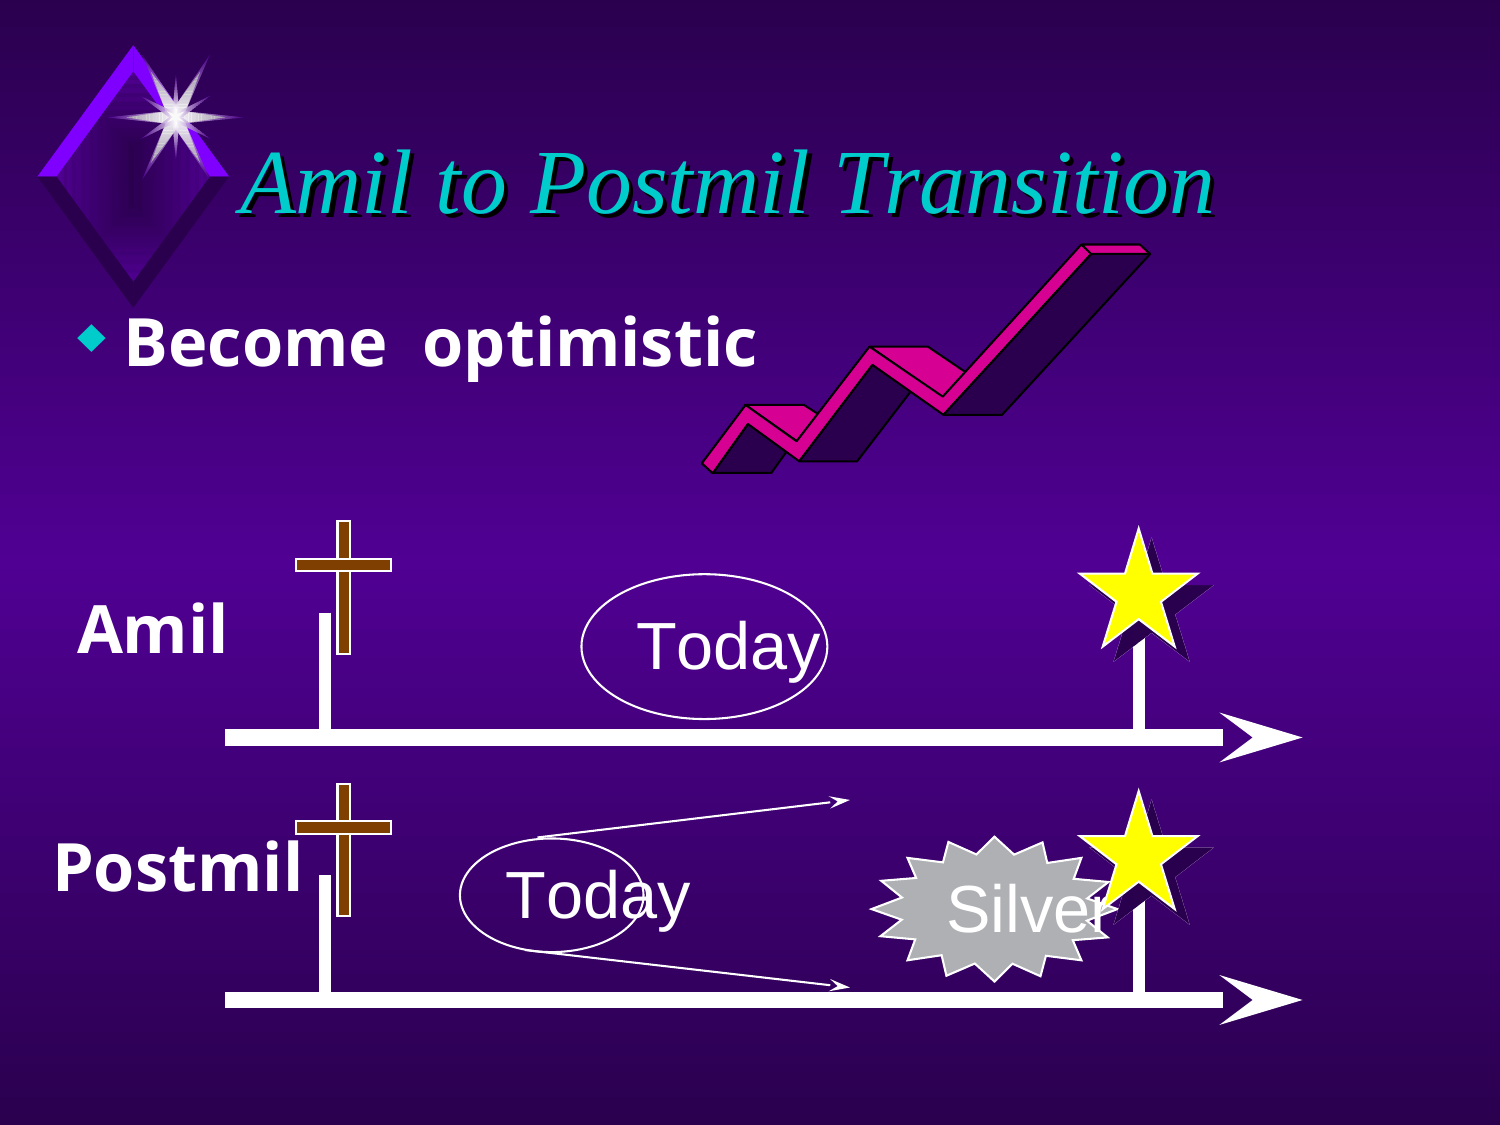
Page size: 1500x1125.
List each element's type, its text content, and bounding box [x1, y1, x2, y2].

text_box [1079, 528, 1198, 647]
title Amil to Postmil Transition [224, 78, 1388, 288]
text_box Today [629, 901, 644, 914]
text_box Today [581, 574, 828, 720]
text_box [296, 521, 392, 654]
text_box [913, 244, 1151, 415]
text_box Today [459, 838, 644, 952]
text_box Become optimistic [62, 287, 1013, 394]
text_box Silver [871, 836, 1109, 982]
text_box Postmil [37, 813, 400, 918]
text_box Amil [62, 575, 288, 681]
text_box [701, 394, 909, 474]
text_box [337, 783, 351, 813]
text_box Silver [1100, 905, 1118, 916]
text_box [1079, 791, 1198, 910]
